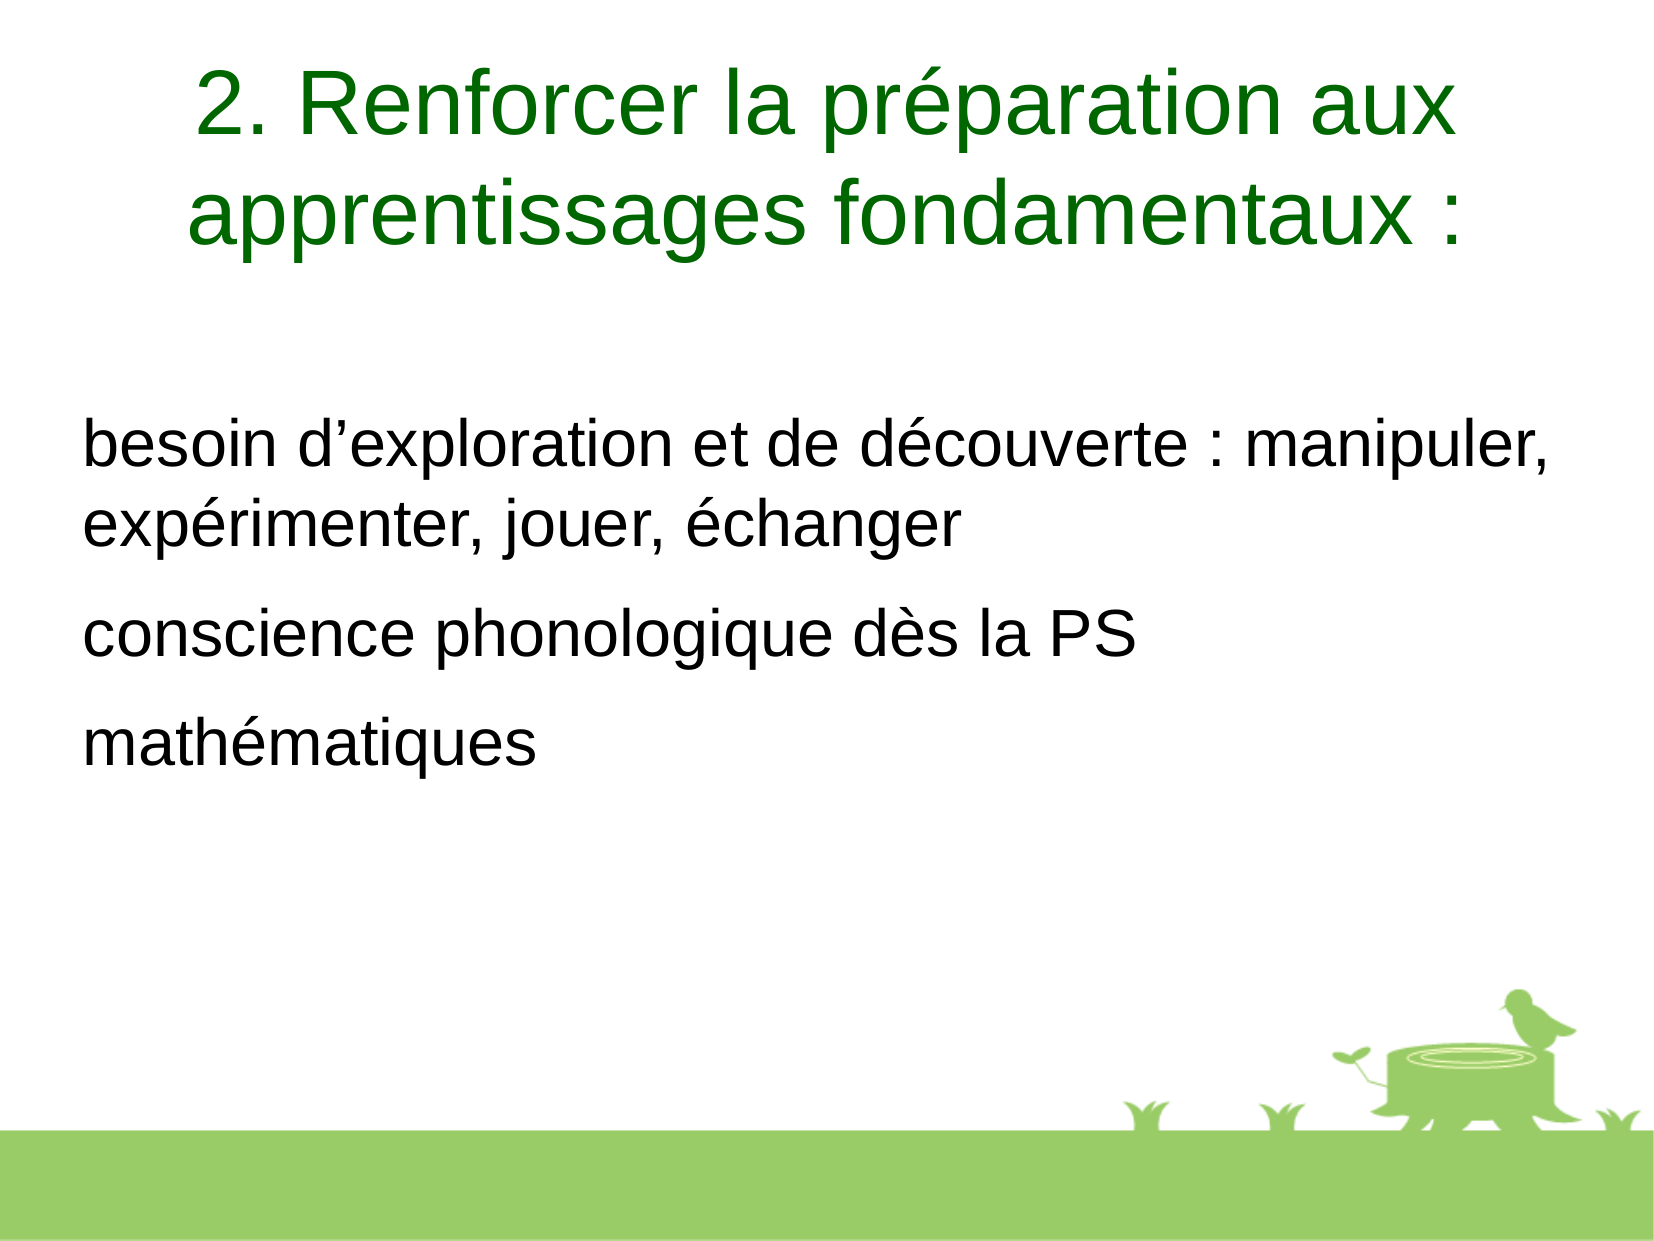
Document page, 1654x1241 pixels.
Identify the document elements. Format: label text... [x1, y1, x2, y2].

list besoin d’exploration et de découverte : manipuler, expérimenter, jouer, échanger conscience phonologique dès la PS mathématiques [82, 290, 1571, 1010]
title 2. Renforcer la préparation aux apprentissages fondamentaux : [82, 49, 1571, 257]
